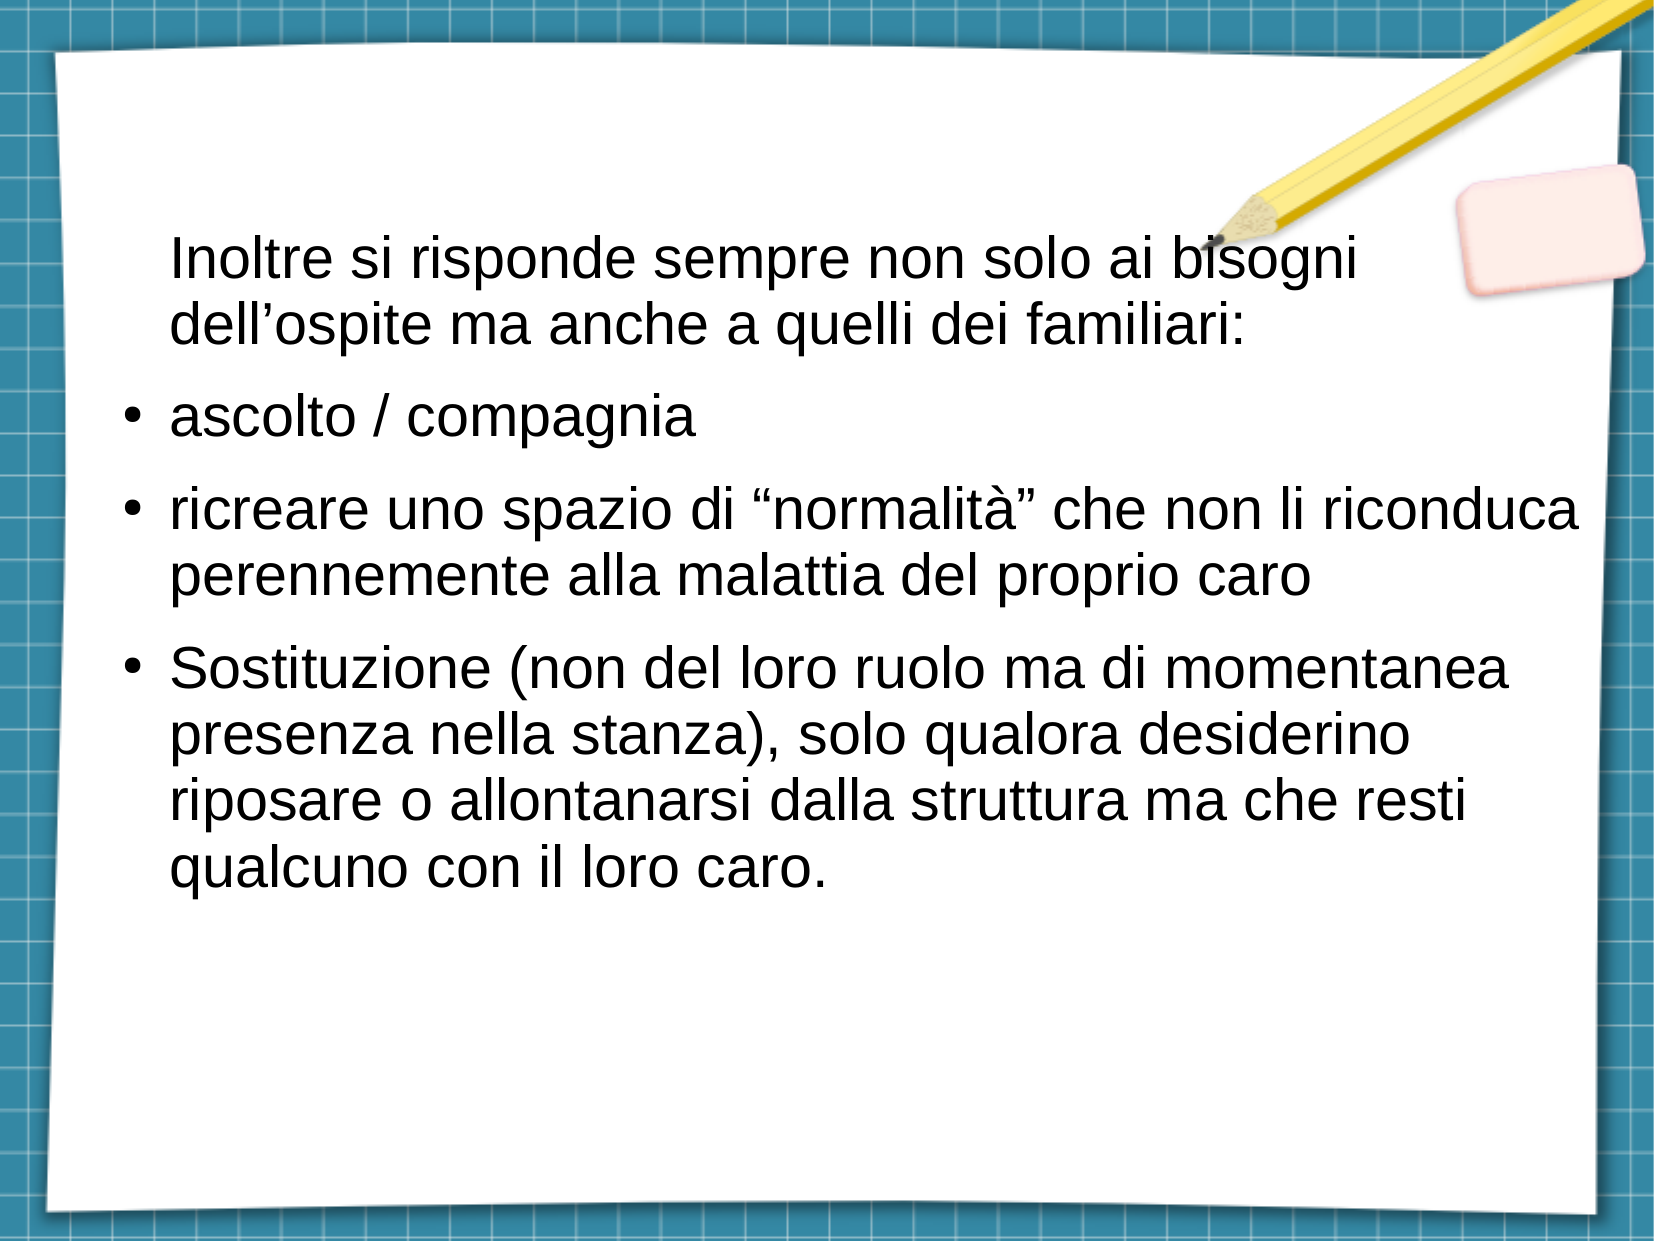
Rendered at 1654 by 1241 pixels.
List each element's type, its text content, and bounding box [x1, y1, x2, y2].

picture [0, 0, 1654, 1241]
list Inoltre si risponde sempre non solo ai bisogni dell’ospite ma anche a quelli dei familiari: ascolto / compagnia ricreare uno spazio di “normalità” che non li riconduca perennemente alla malattia del proprio caro Sostituzione (non del loro ruolo ma di momentanea presenza nella stanza), solo qualora desiderino riposare o allontanarsi dalla struttura ma che resti qualcuno con il loro caro. [106, 224, 1595, 944]
